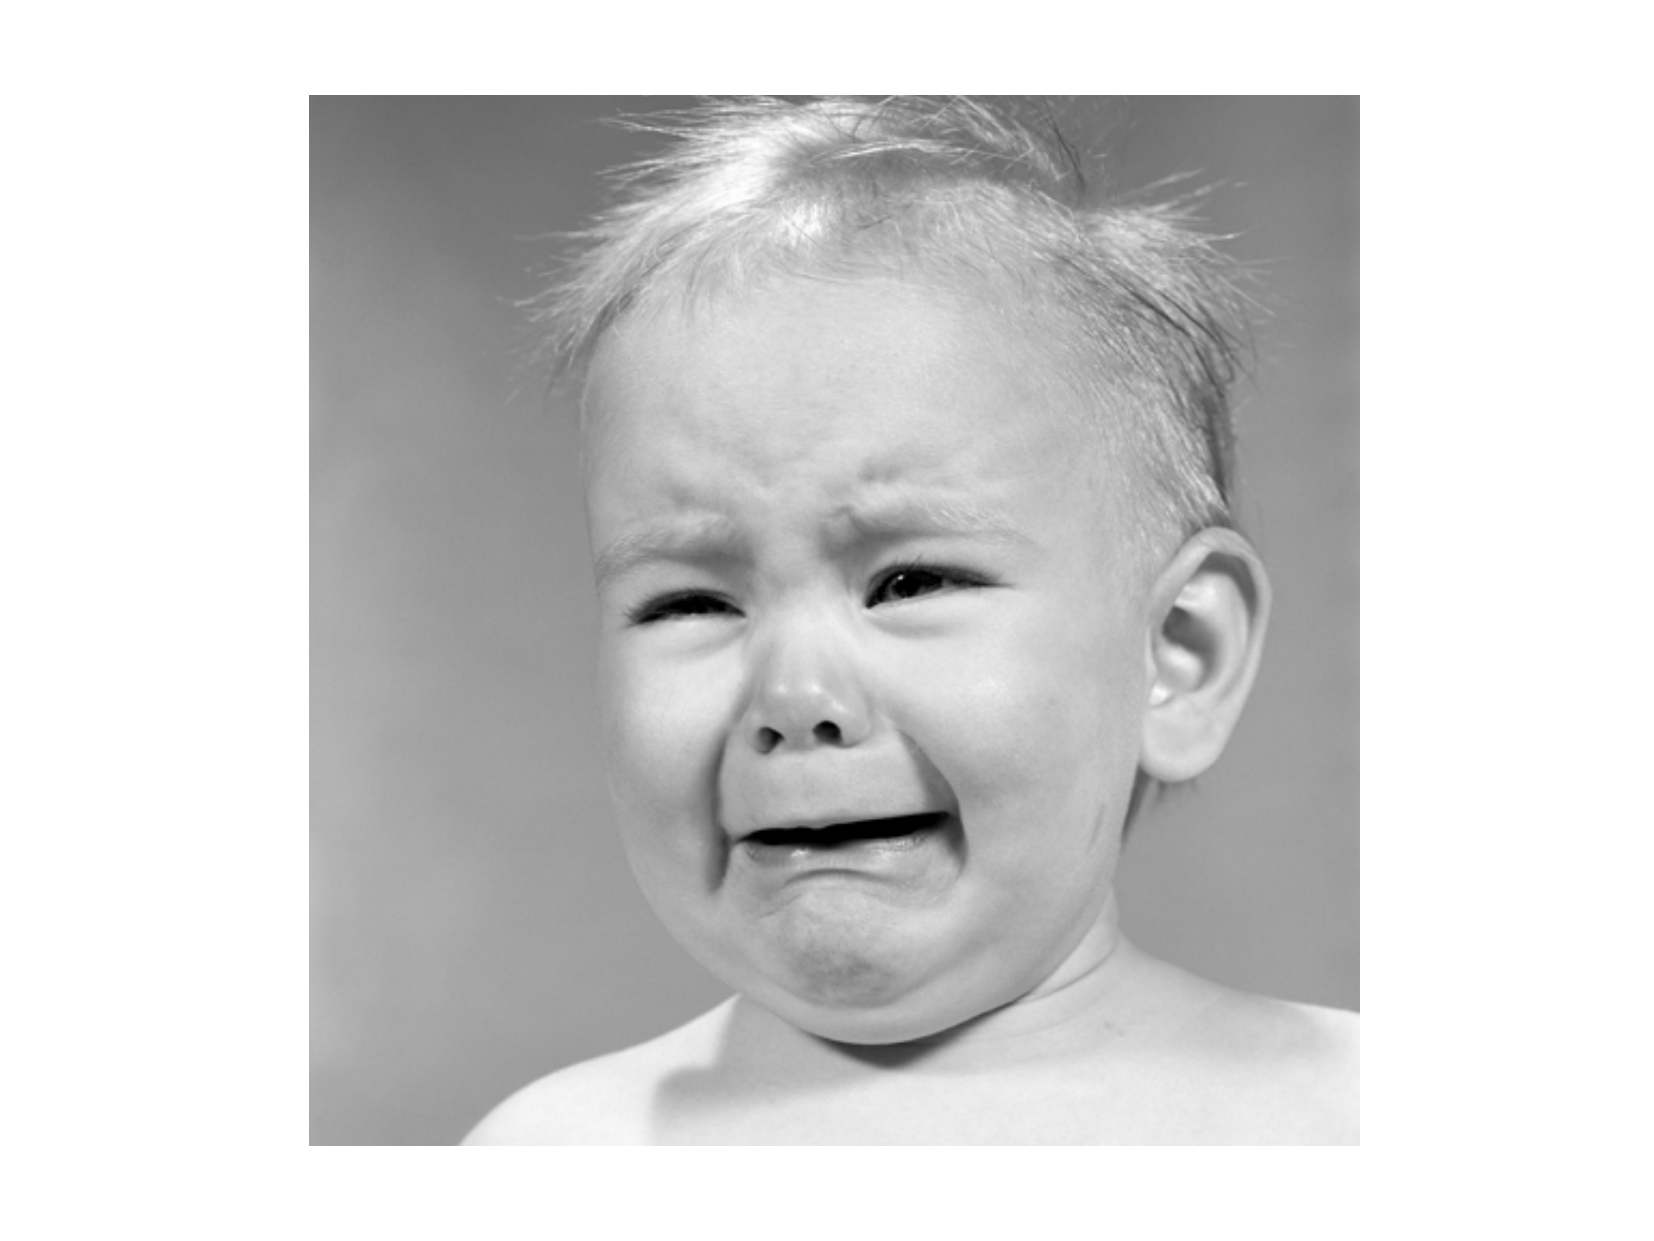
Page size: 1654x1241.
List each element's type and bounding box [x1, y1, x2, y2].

picture [309, 95, 1360, 1146]
